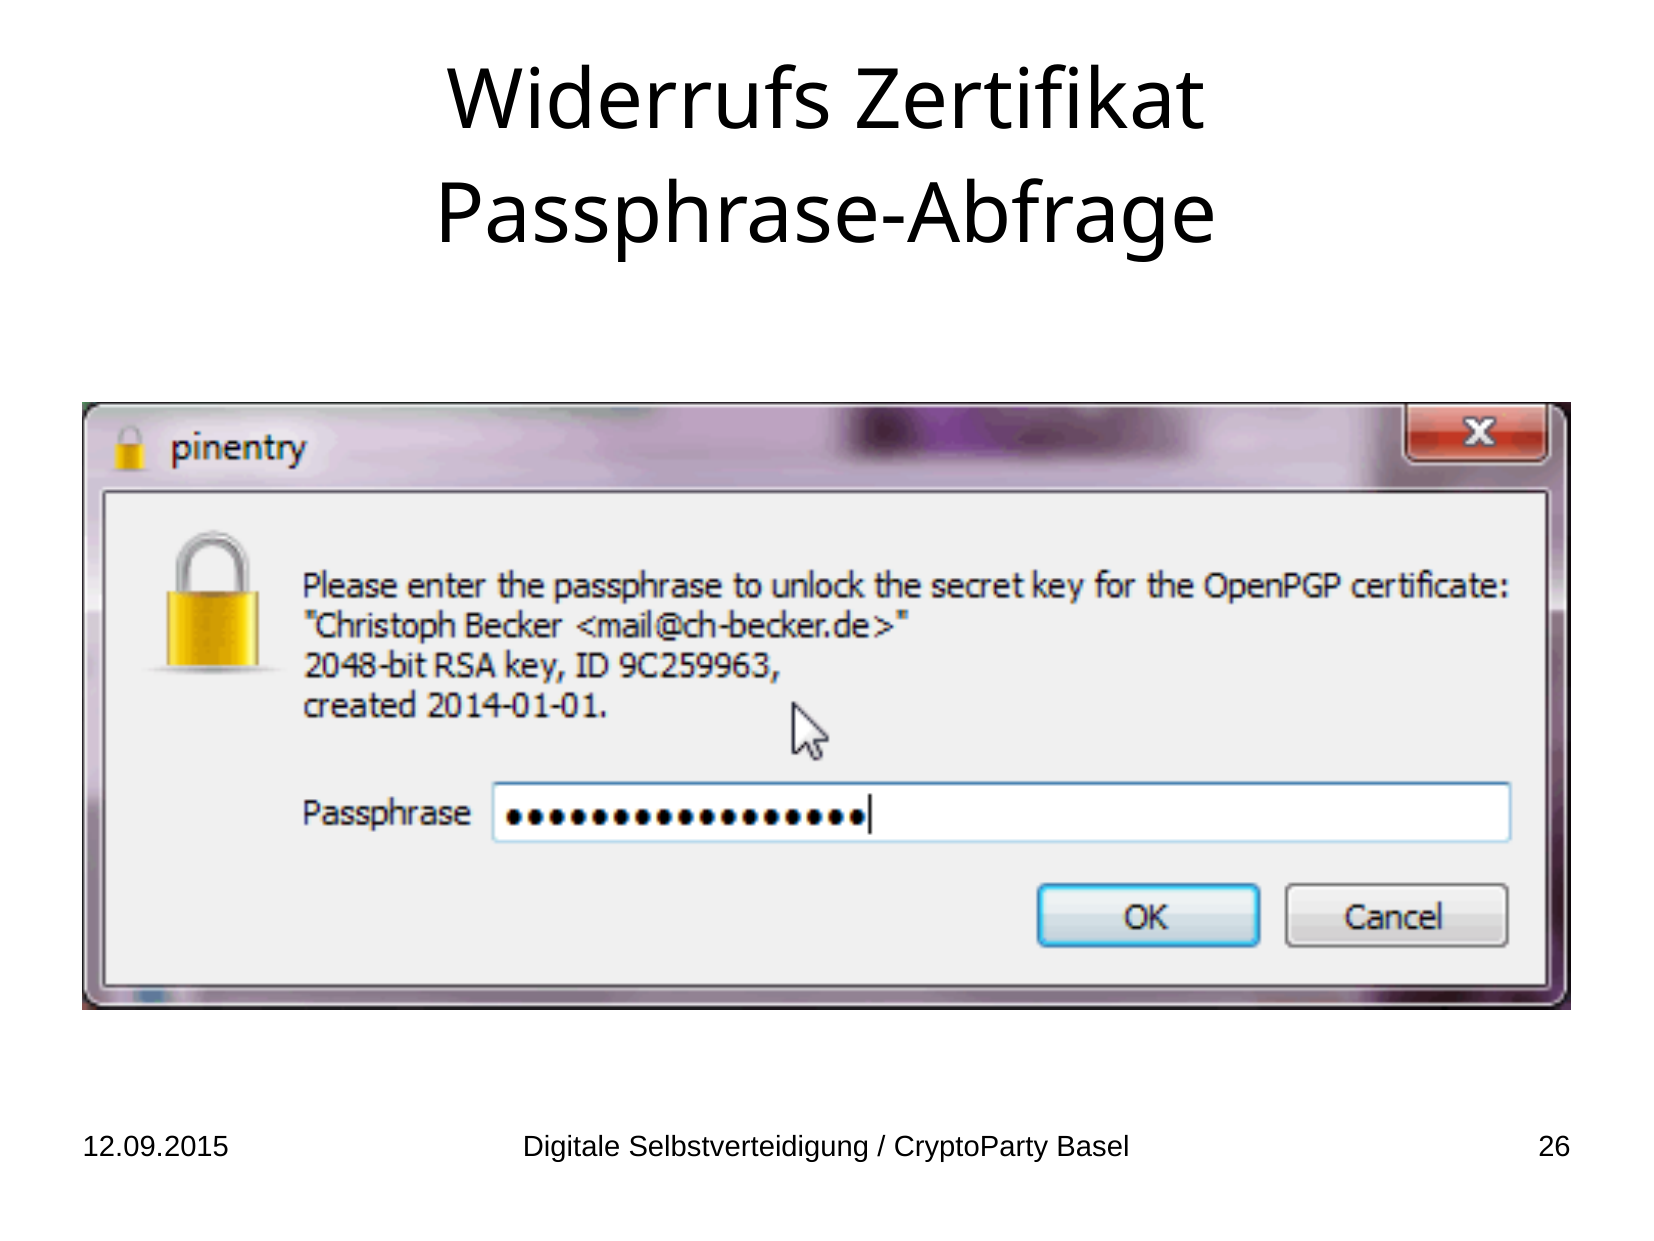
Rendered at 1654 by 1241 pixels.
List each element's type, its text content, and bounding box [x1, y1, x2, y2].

picture [82, 402, 1571, 1010]
title Widerrufs Zertifikat Passphrase-Abfrage [82, 49, 1571, 257]
